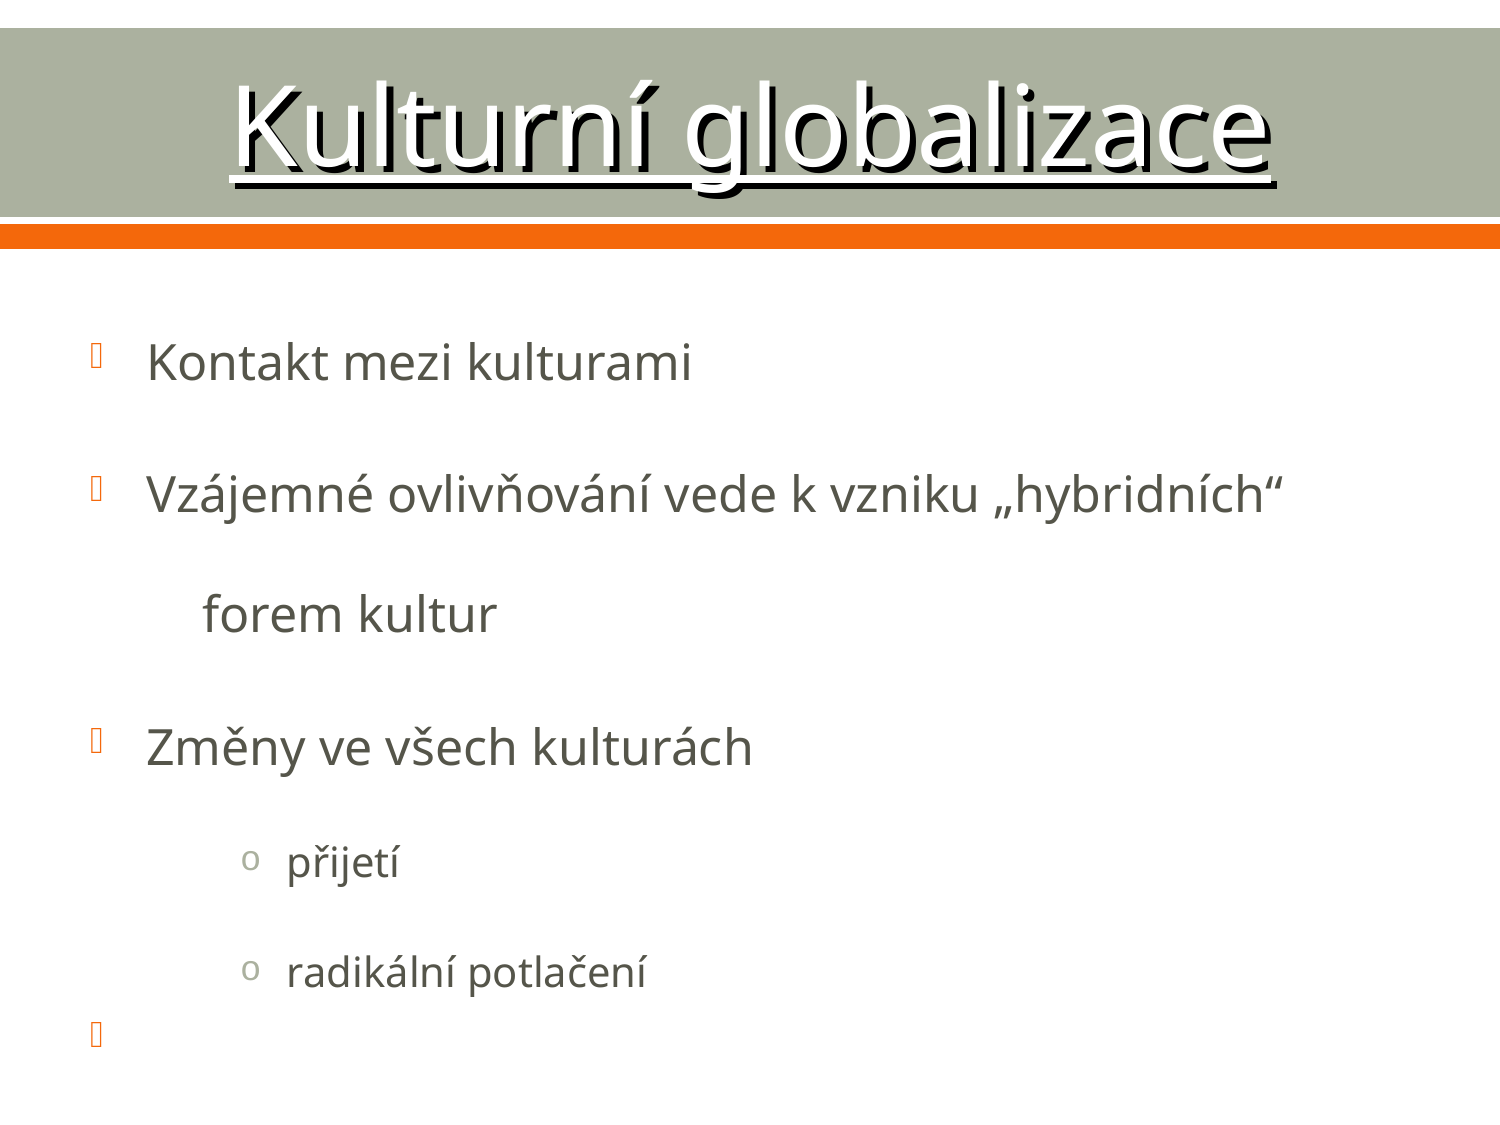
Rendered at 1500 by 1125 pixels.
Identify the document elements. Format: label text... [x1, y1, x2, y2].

list Kontakt mezi kulturami Vzájemné ovlivňování vede k vzniku „hybridních“ forem kultur Změny ve všech kulturách přijetí radikální potlačení [75, 262, 1426, 1005]
title Kulturní globalizace [75, 29, 1426, 213]
